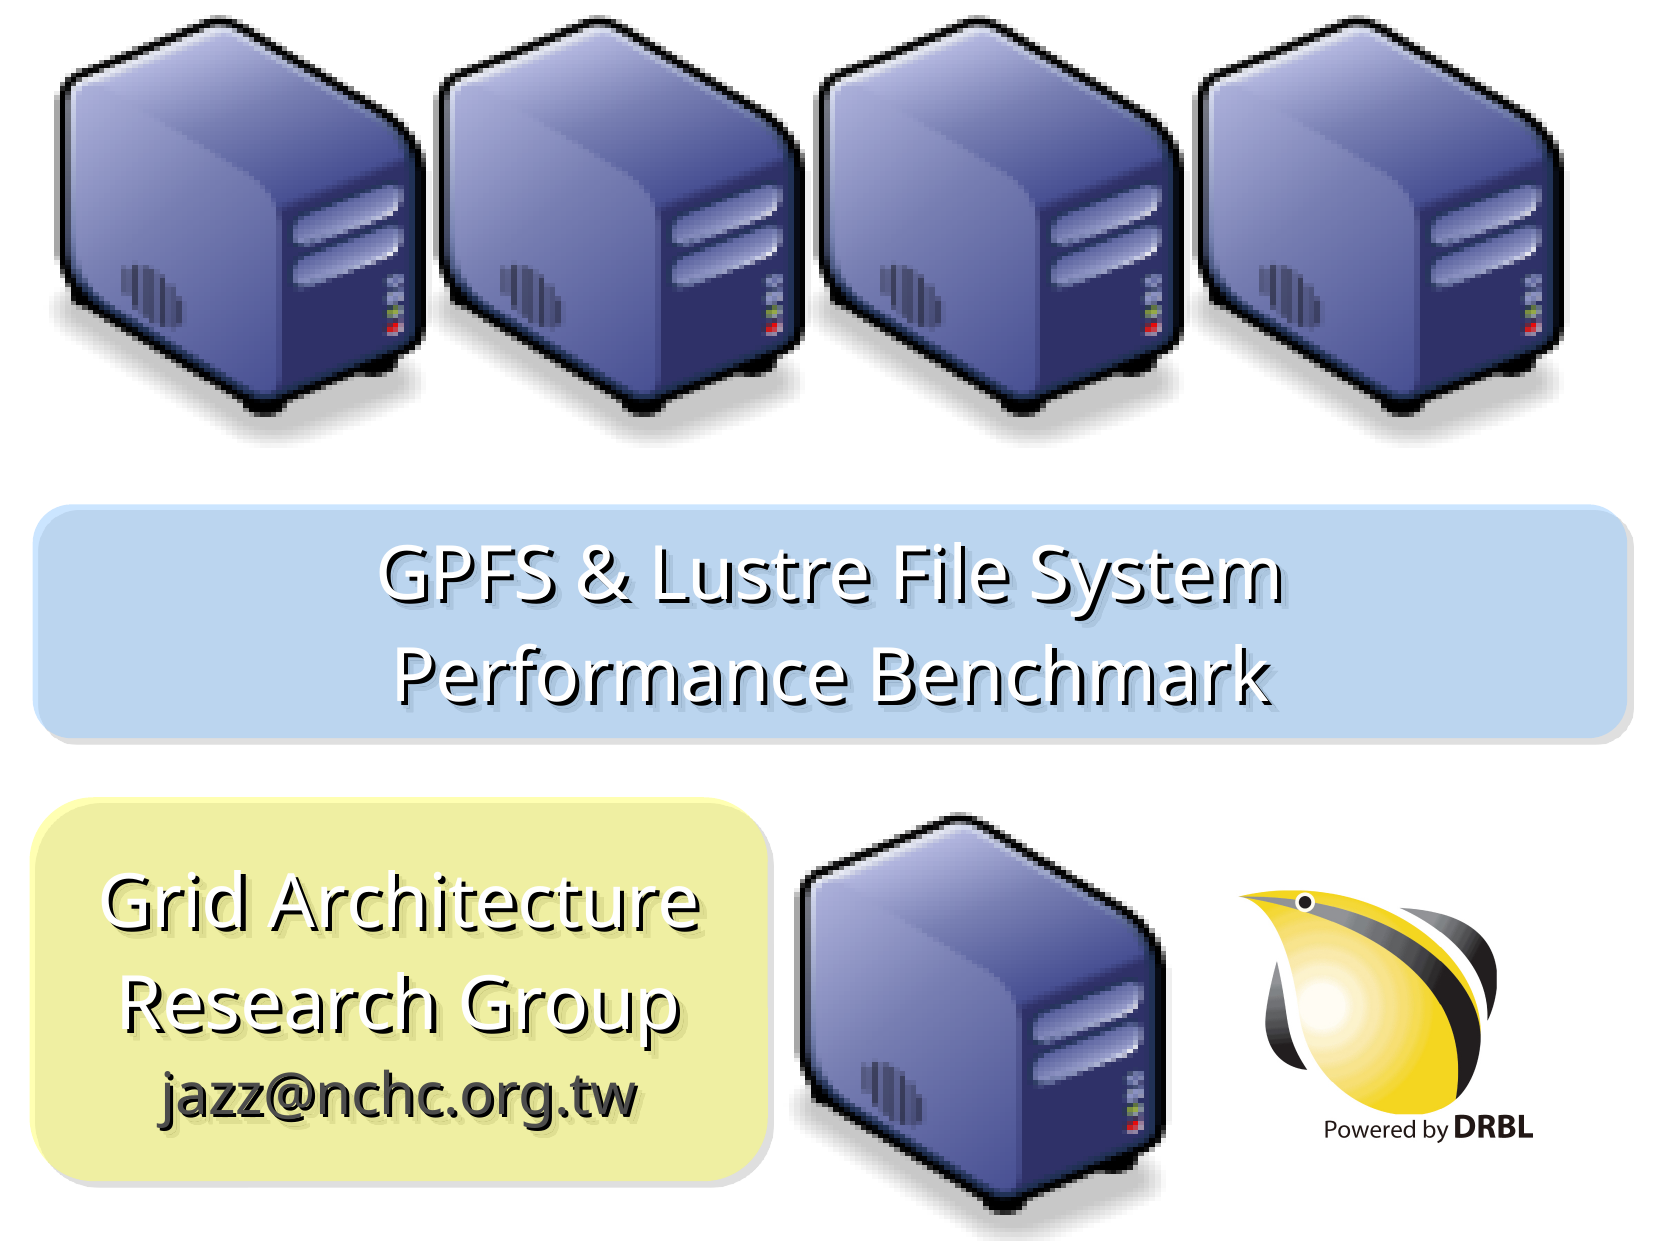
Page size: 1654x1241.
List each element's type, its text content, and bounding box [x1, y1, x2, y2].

text_box Grid Architecture Research Group jazz@nchc.org.tw [29, 797, 768, 1182]
text_box GPFS & Lustre File System Performance Benchmark [32, 504, 1628, 739]
picture [767, 799, 1211, 1241]
picture [27, 2, 1609, 502]
picture [1224, 874, 1548, 1152]
